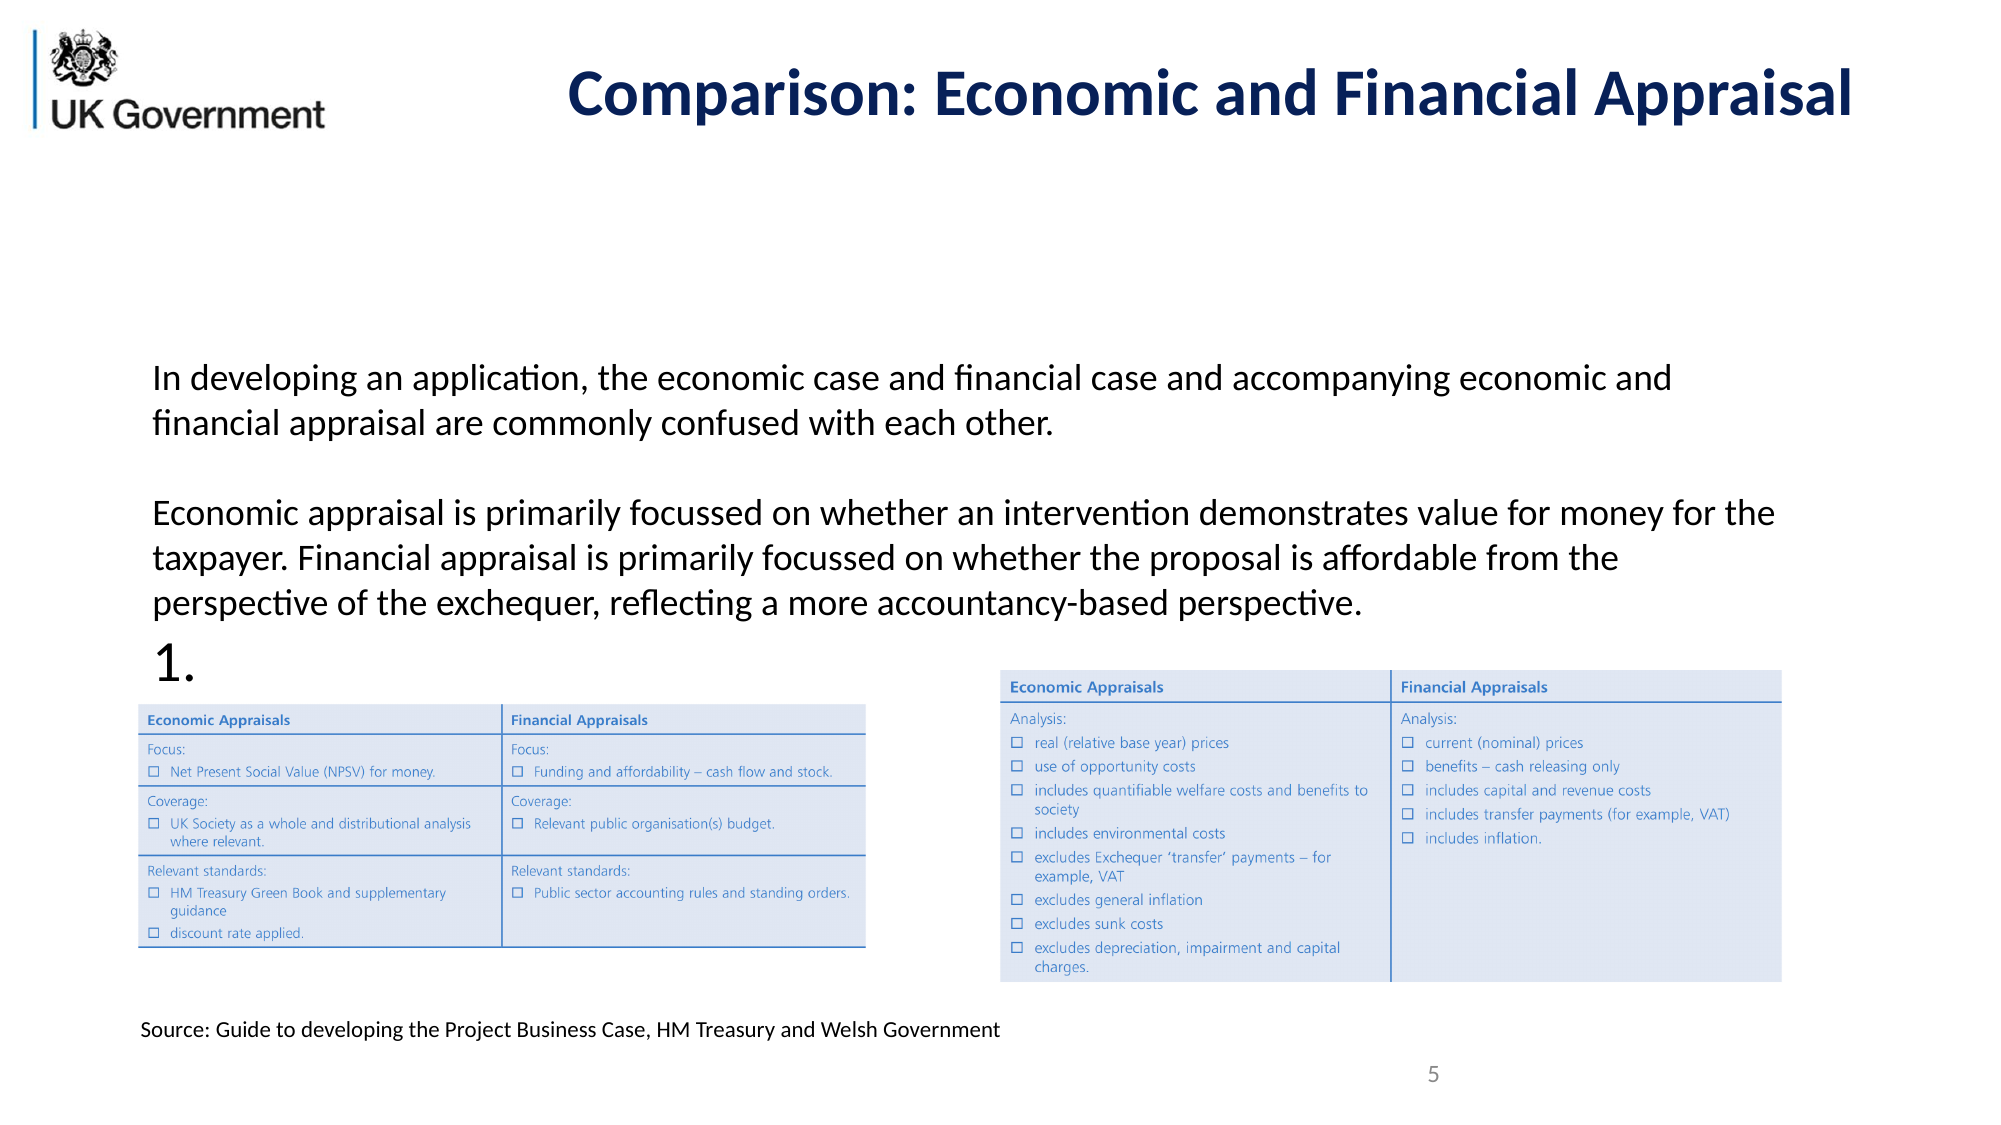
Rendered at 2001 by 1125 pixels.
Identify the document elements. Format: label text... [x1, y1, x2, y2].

picture [19, 0, 363, 138]
text_box Comparison: Economic and Financial Appraisal [553, 41, 1911, 138]
picture [137, 703, 867, 949]
text_box 5 [1412, 1042, 1863, 1103]
text_box In developing an application, the economic case and financial case and accompanying economic and financial appraisal are commonly confused with each other. Economic appraisal is primarily focussed on whether an intervention demonstrates value for money for the taxpayer. Financial appraisal is primarily focussed on whether the proposal is affordable from the perspective of the exchequer, reflecting a more accountancy-based perspective. [137, 345, 1817, 704]
picture [999, 670, 1783, 983]
text_box Source: Guide to developing the Project Business Case, HM Treasury and Welsh Government [125, 1007, 1805, 1050]
